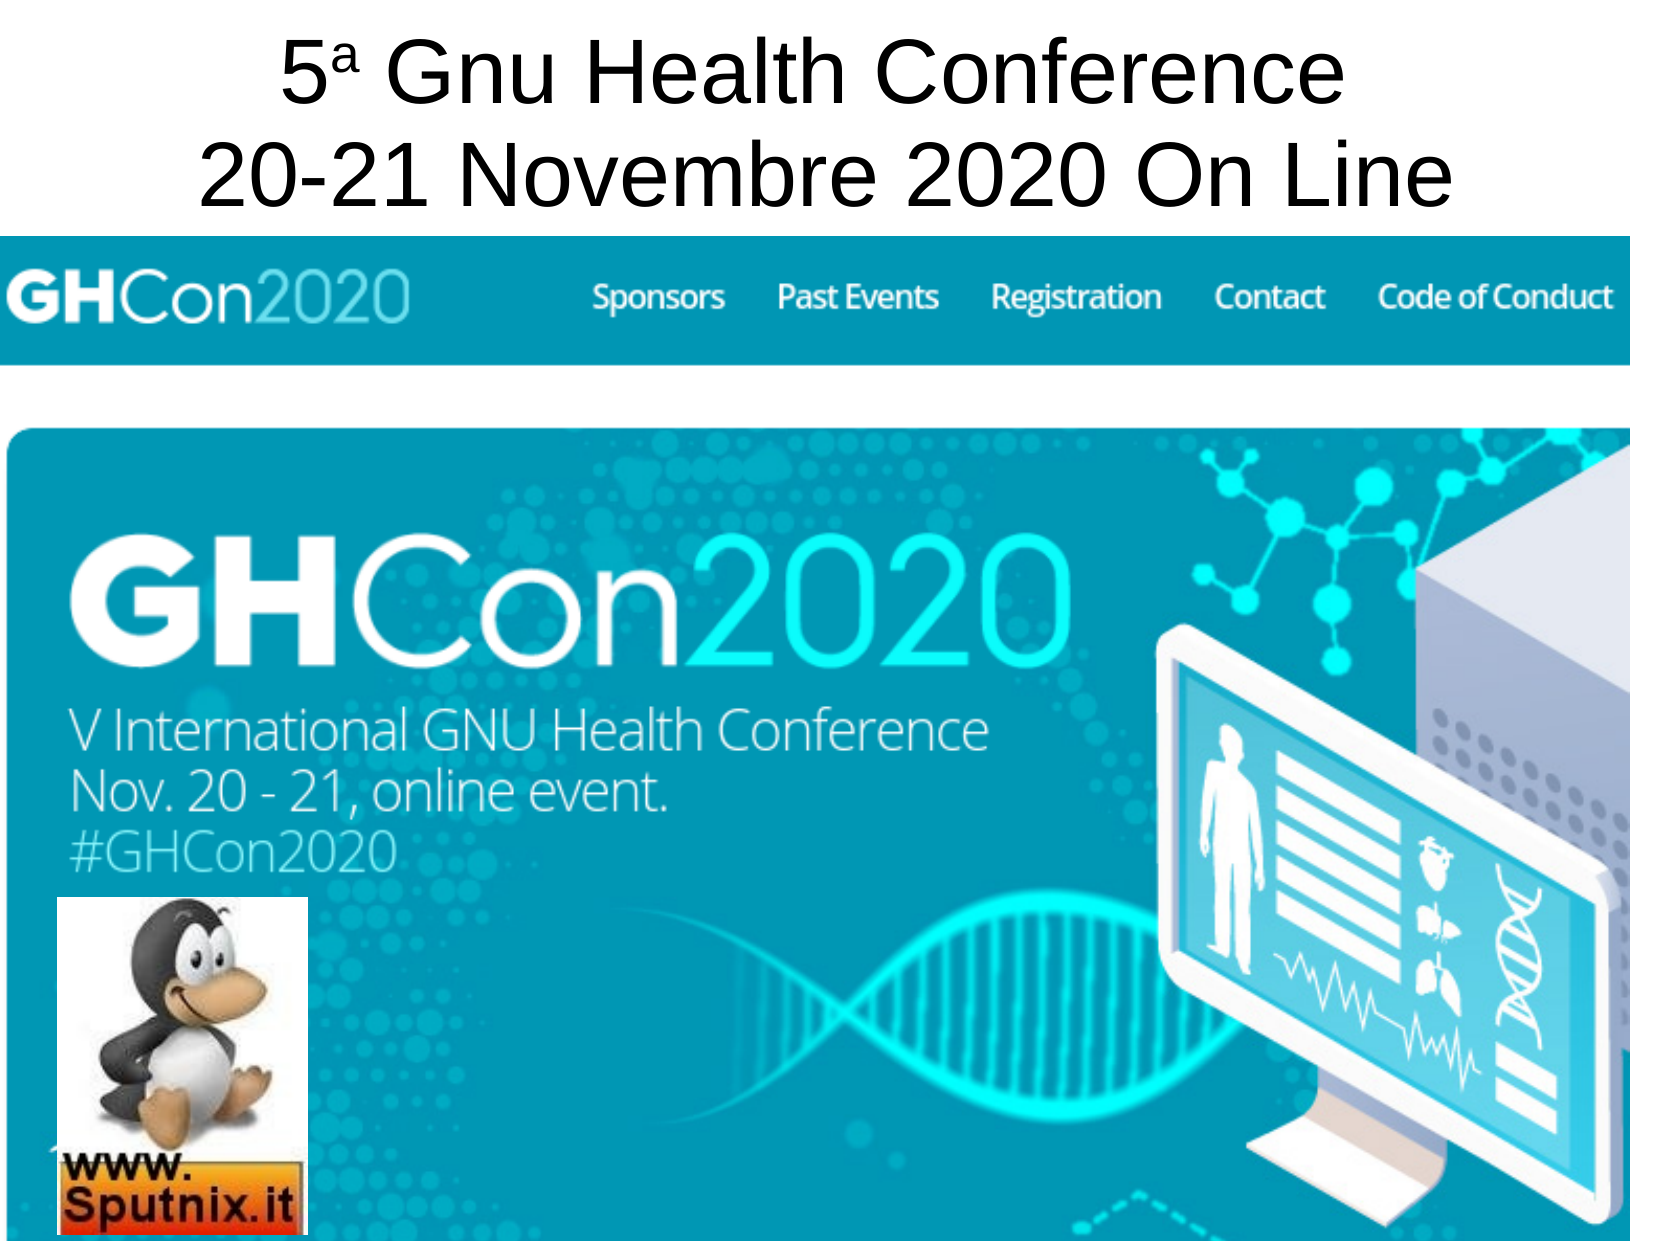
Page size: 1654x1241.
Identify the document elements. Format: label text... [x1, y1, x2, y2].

title 5a Gnu Health Conference 20-21 Novembre 2020 On Line [82, 19, 1571, 228]
picture [0, 236, 1630, 1241]
